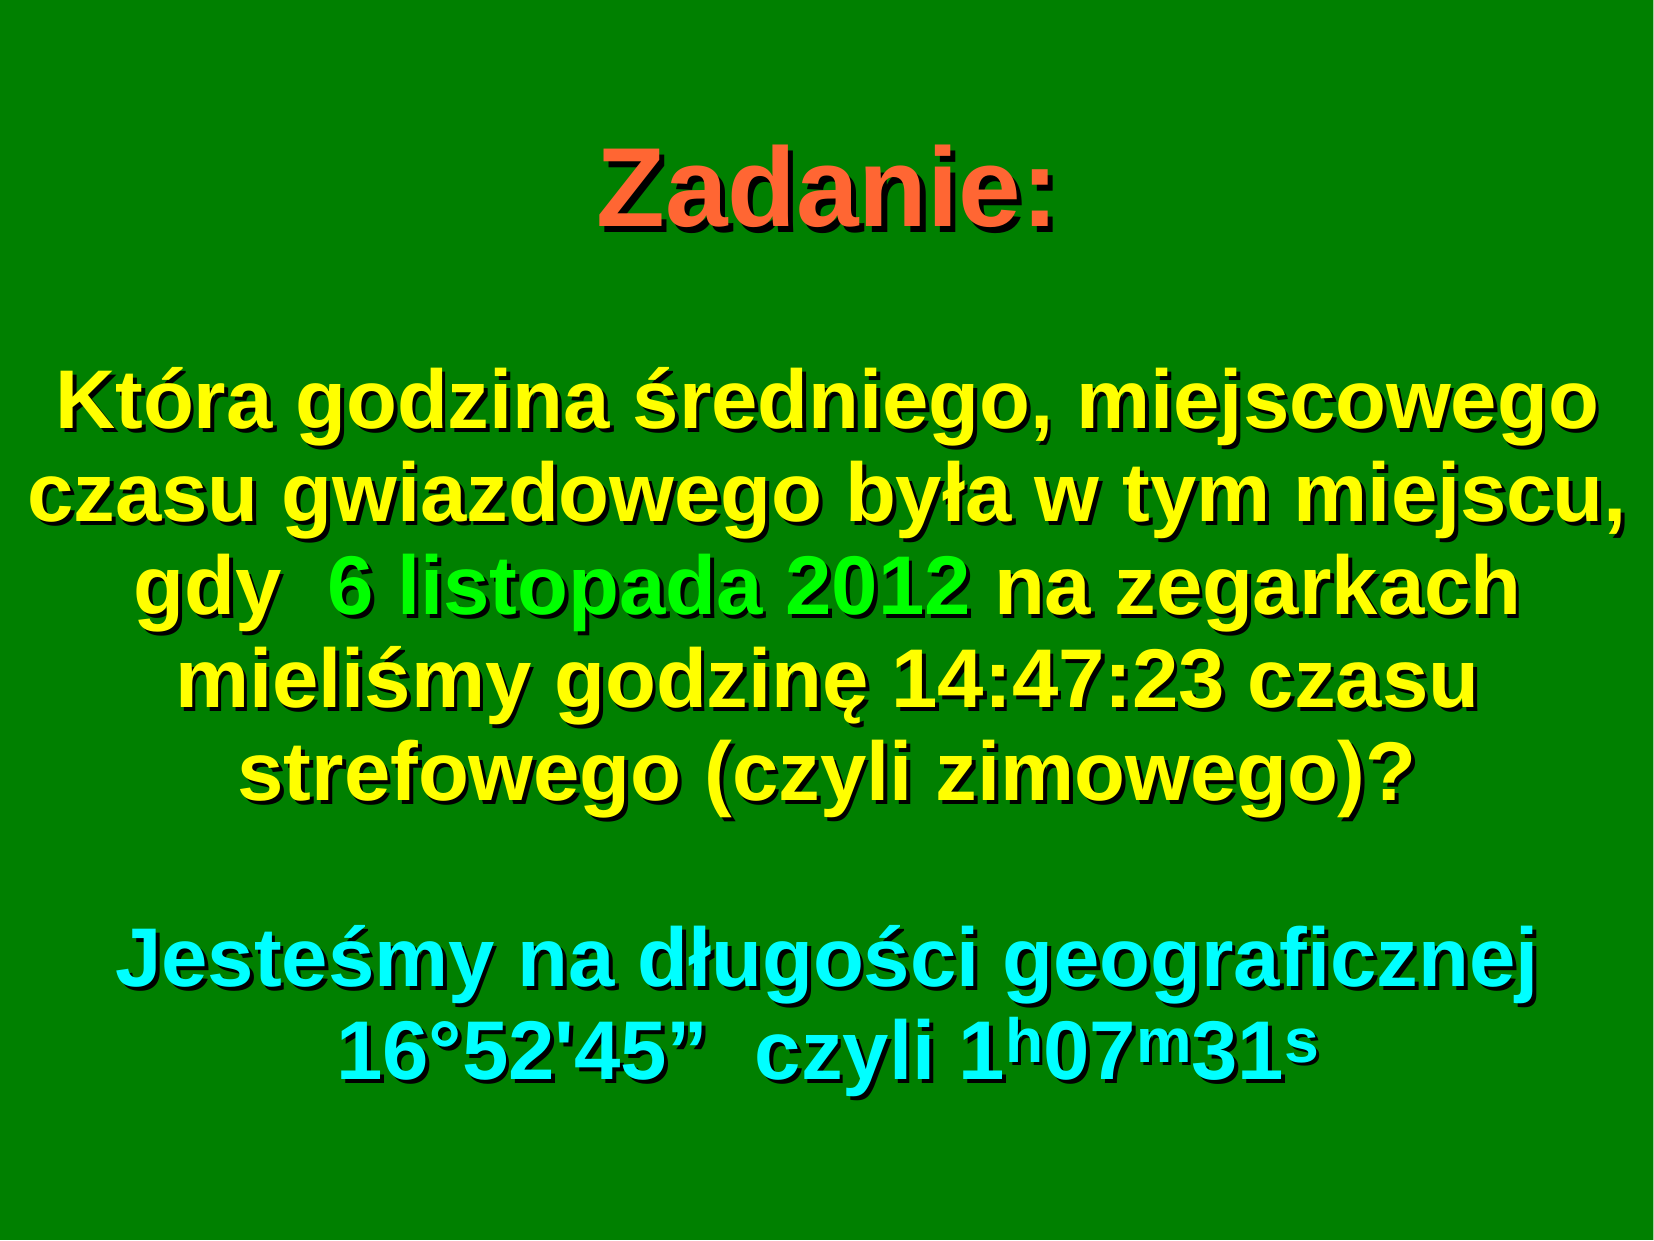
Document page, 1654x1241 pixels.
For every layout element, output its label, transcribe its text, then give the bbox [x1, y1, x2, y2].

title Zadanie: Która godzina średniego, miejscowego czasu gwiazdowego była w tym miejscu, gdy 6 listopada 2012 na zegarkach mieliśmy godzinę 14:47:23 czasu strefowego (czyli zimowego)? Jesteśmy na długości geograficznej 16°52'45” czyli 1h07m31s [15, 124, 1640, 1099]
